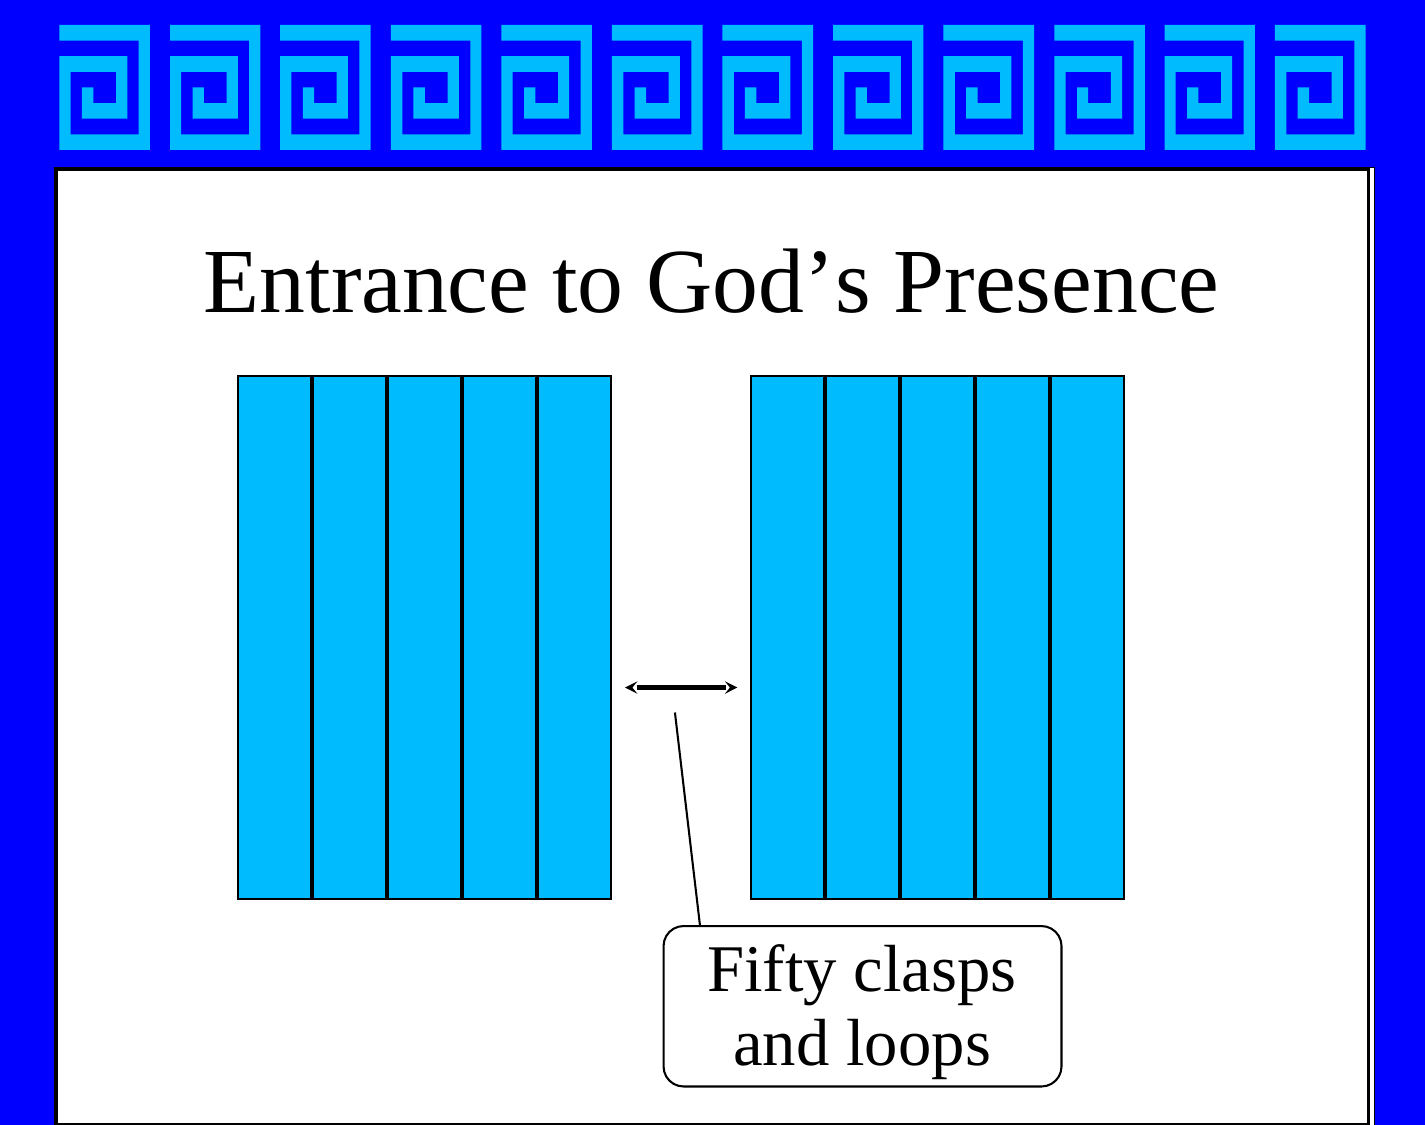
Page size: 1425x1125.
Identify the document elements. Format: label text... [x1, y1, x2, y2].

text_box [313, 376, 387, 899]
text_box [238, 376, 312, 899]
title Entrance to God’s Presence [75, 187, 1351, 375]
text_box [388, 376, 462, 899]
text_box [976, 376, 1049, 899]
text_box [538, 376, 612, 899]
text_box [901, 376, 974, 899]
text_box [1051, 376, 1124, 899]
text_box [826, 376, 899, 899]
text_box [751, 376, 824, 899]
text_box Fifty clasps and loops [663, 926, 1062, 1087]
text_box [463, 376, 537, 899]
